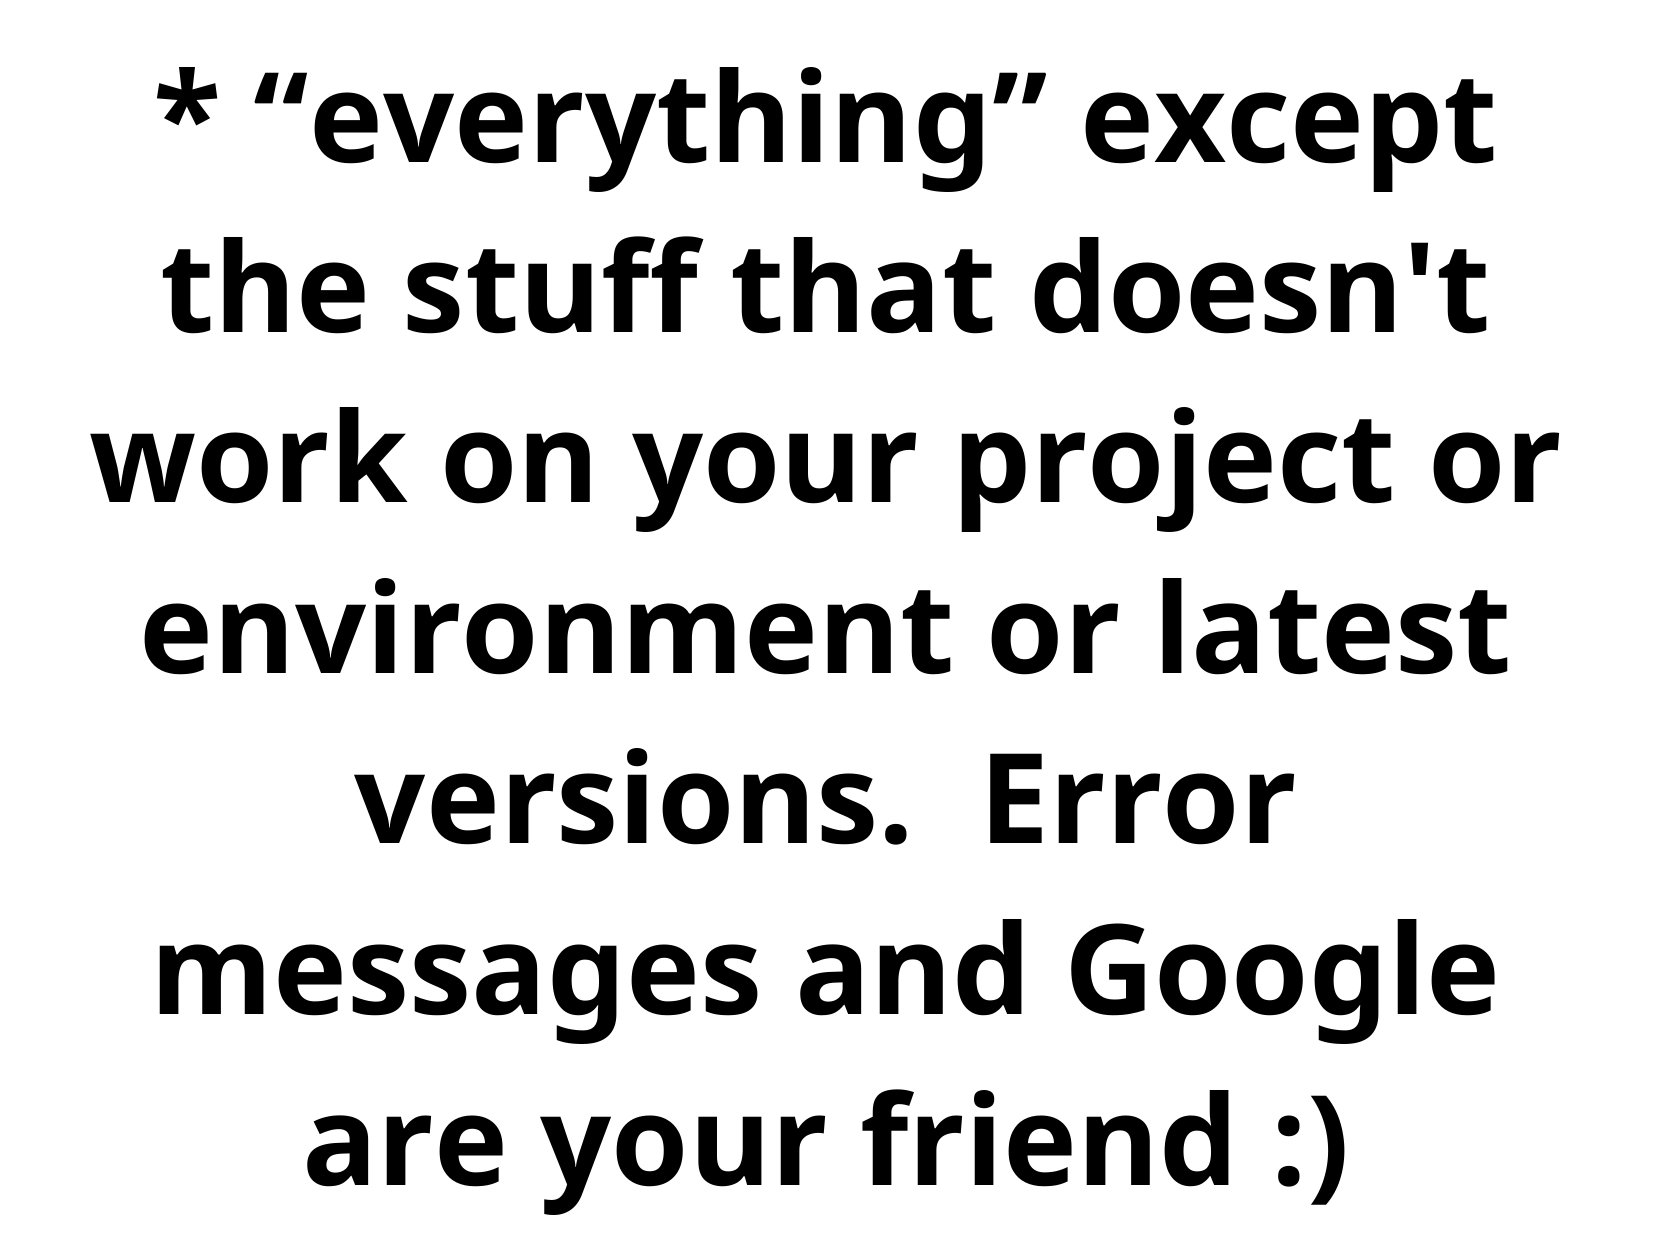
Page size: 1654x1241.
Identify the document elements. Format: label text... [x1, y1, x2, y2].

title * “everything” except the stuff that doesn't work on your project or environment or latest versions. Error messages and Google are your friend :) [82, 49, 1571, 1201]
